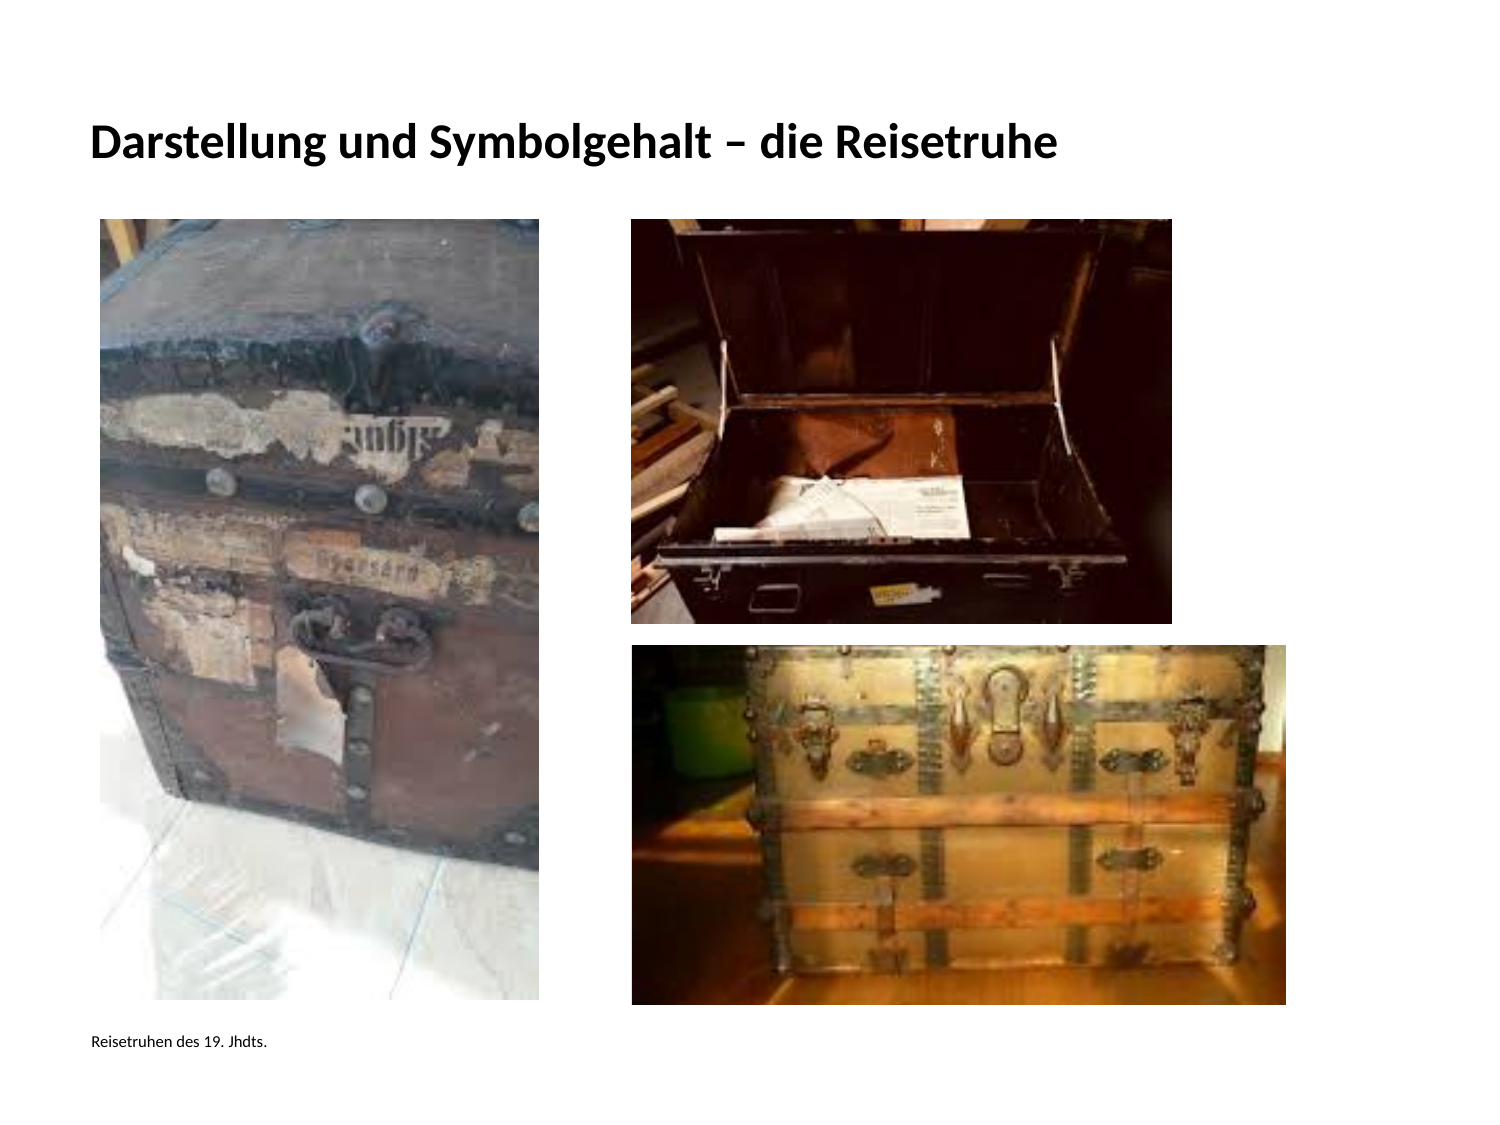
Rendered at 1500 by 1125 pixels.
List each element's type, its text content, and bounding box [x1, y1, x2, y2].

picture [631, 219, 1172, 625]
text_box Reisetruhen des 19. Jhdts. [76, 1023, 538, 1058]
picture [631, 645, 1286, 1005]
picture [100, 219, 539, 1000]
title Darstellung und Symbolgehalt – die Reisetruhe [75, 45, 1425, 233]
